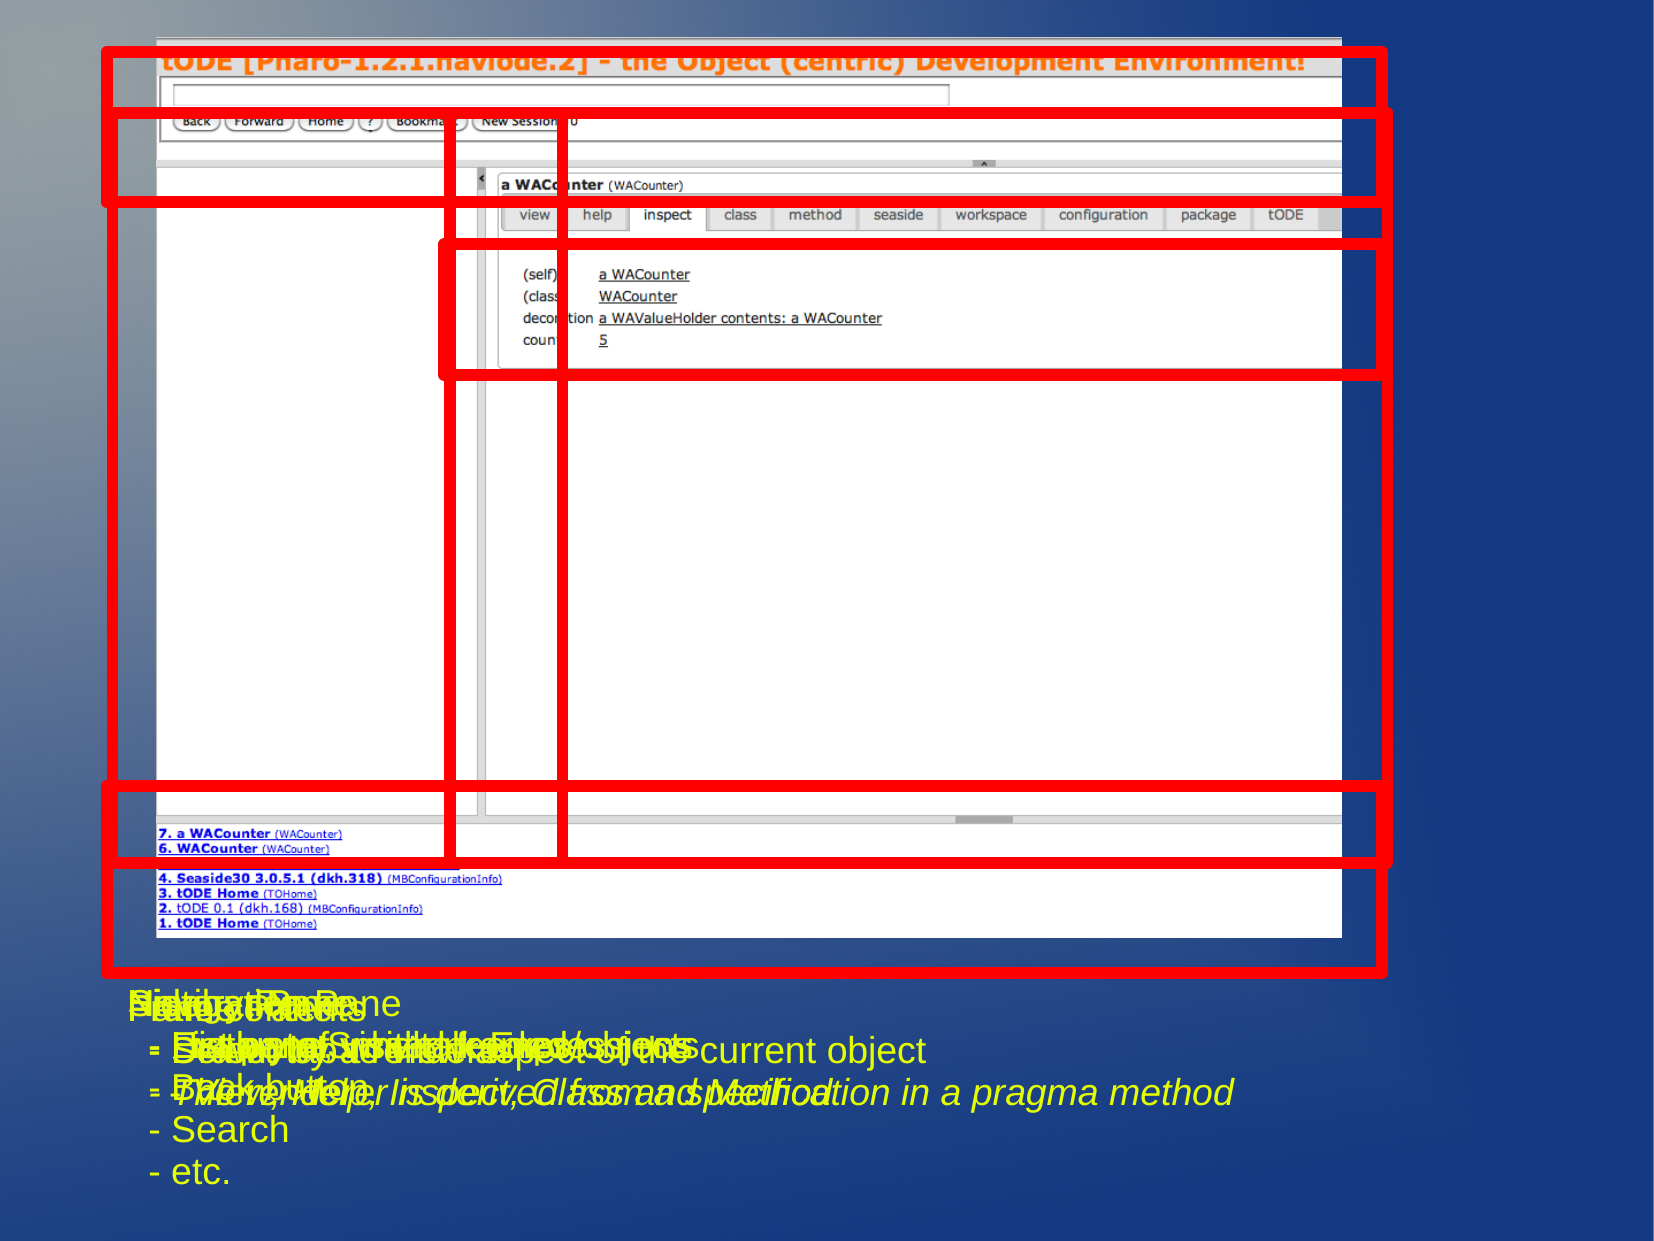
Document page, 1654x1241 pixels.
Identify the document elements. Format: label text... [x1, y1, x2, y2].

text_box History Pane - History of visited frames/objects [112, 975, 788, 979]
text_box Navigation Pane - Evaluate Smalltalk Expressions - Back button - Search - etc. [112, 1163, 713, 1200]
picture [0, 0, 1654, 1241]
text_box Pane contents - Drawn by a renderer - The renderer is derived from a specification in a pragma method [112, 979, 1313, 1163]
